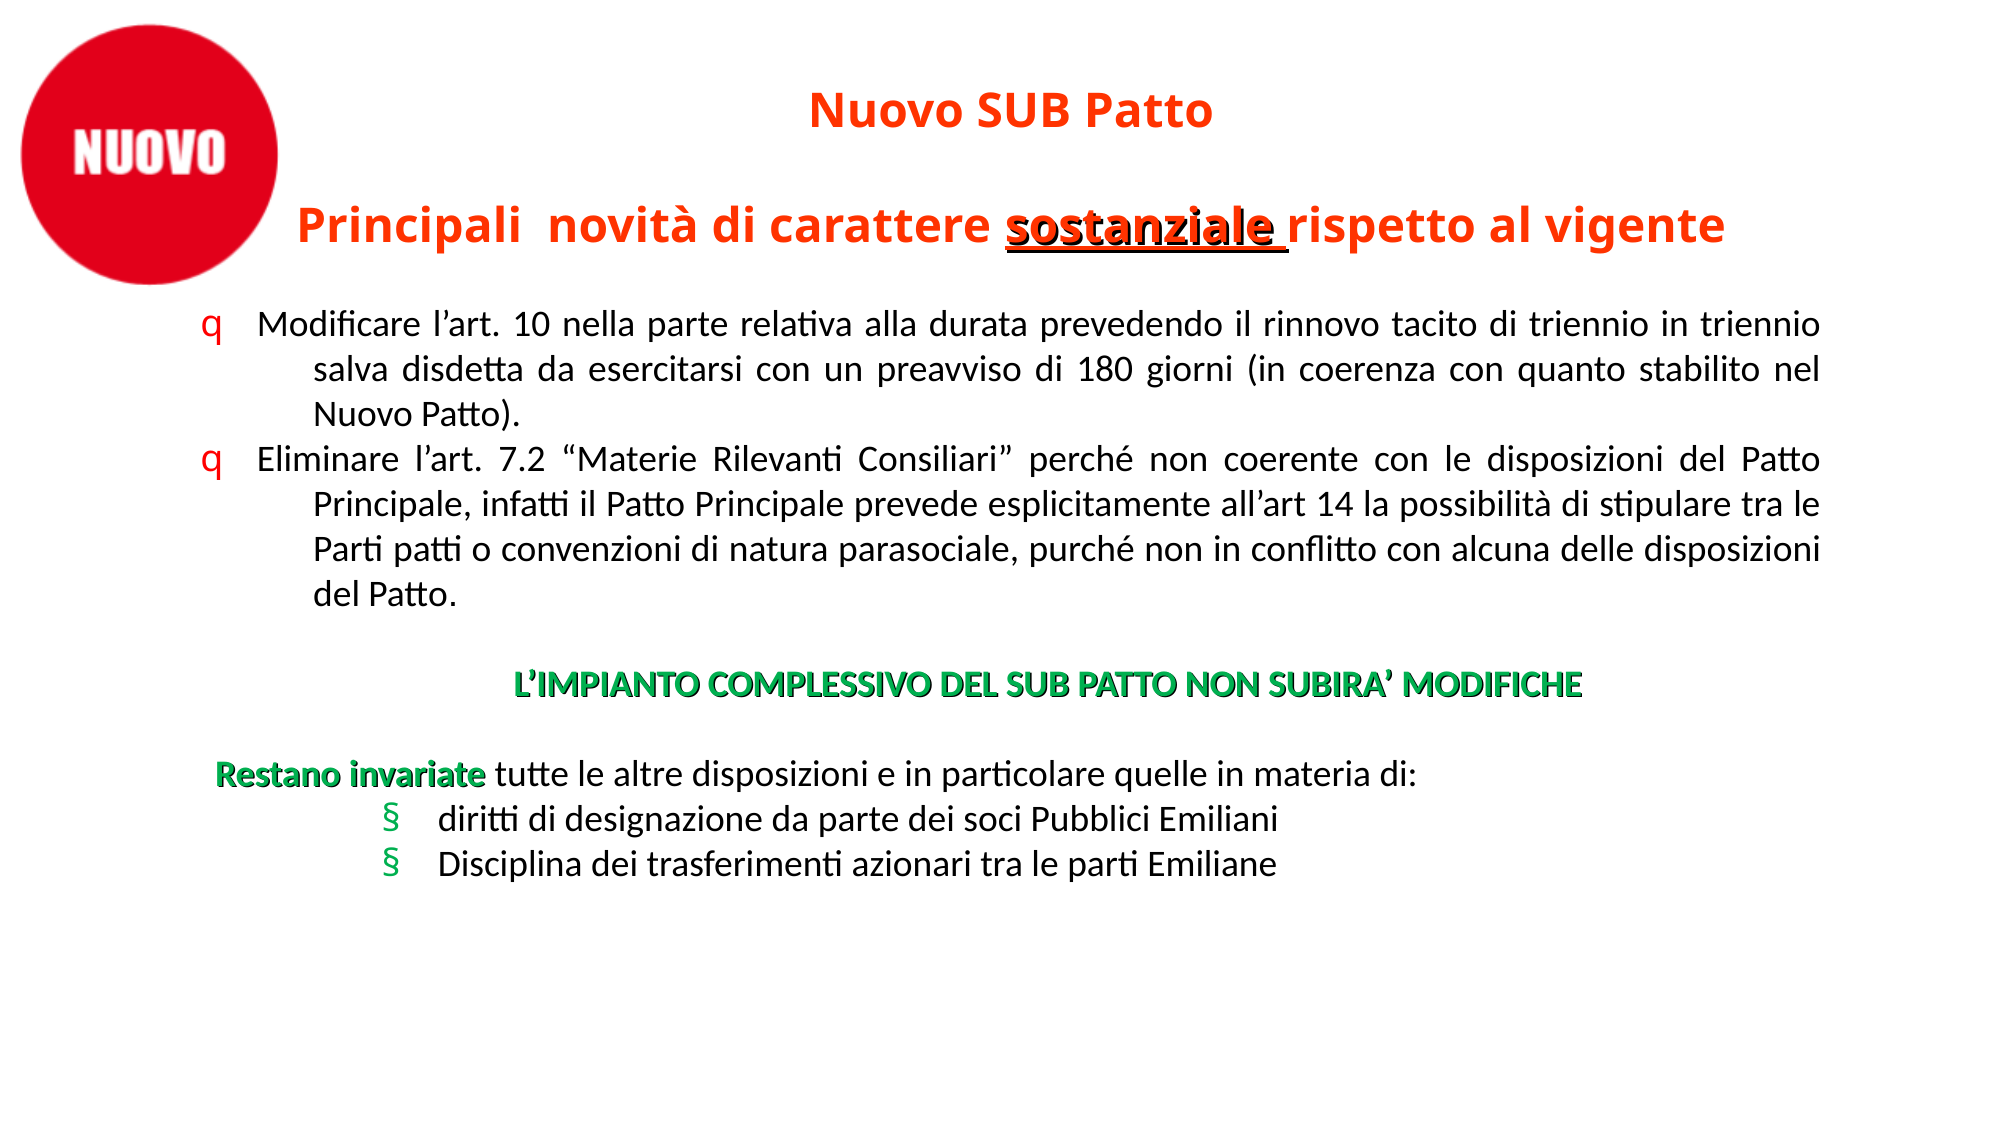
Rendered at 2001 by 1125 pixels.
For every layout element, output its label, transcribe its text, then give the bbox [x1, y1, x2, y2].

picture [5, 0, 314, 307]
text_box Modificare l’art. 10 nella parte relativa alla durata prevedendo il rinnovo tacito di triennio in triennio salva disdetta da esercitarsi con un preavviso di 180 giorni (in coerenza con quanto stabilito nel Nuovo Patto). Eliminare l’art. 7.2 “Materie Rilevanti Consiliari” perché non coerente con le disposizioni del Patto Principale, infatti il Patto Principale prevede esplicitamente all’art 14 la possibilità di stipulare tra le Parti patti o convenzioni di natura parasociale, purché non in conflitto con alcuna delle disposizioni del Patto. L’IMPIANTO COMPLESSIVO DEL SUB PATTO NON SUBIRA’ MODIFICHE Restano invariate tutte le altre disposizioni e in particolare quelle in materia di: diritti di designazione da parte dei soci Pubblici Emiliani Disciplina dei trasferimenti azionari tra le parti Emiliane [185, 246, 1838, 898]
text_box Nuovo SUB Patto Principali novità di carattere sostanziale rispetto al vigente [243, 72, 1780, 262]
